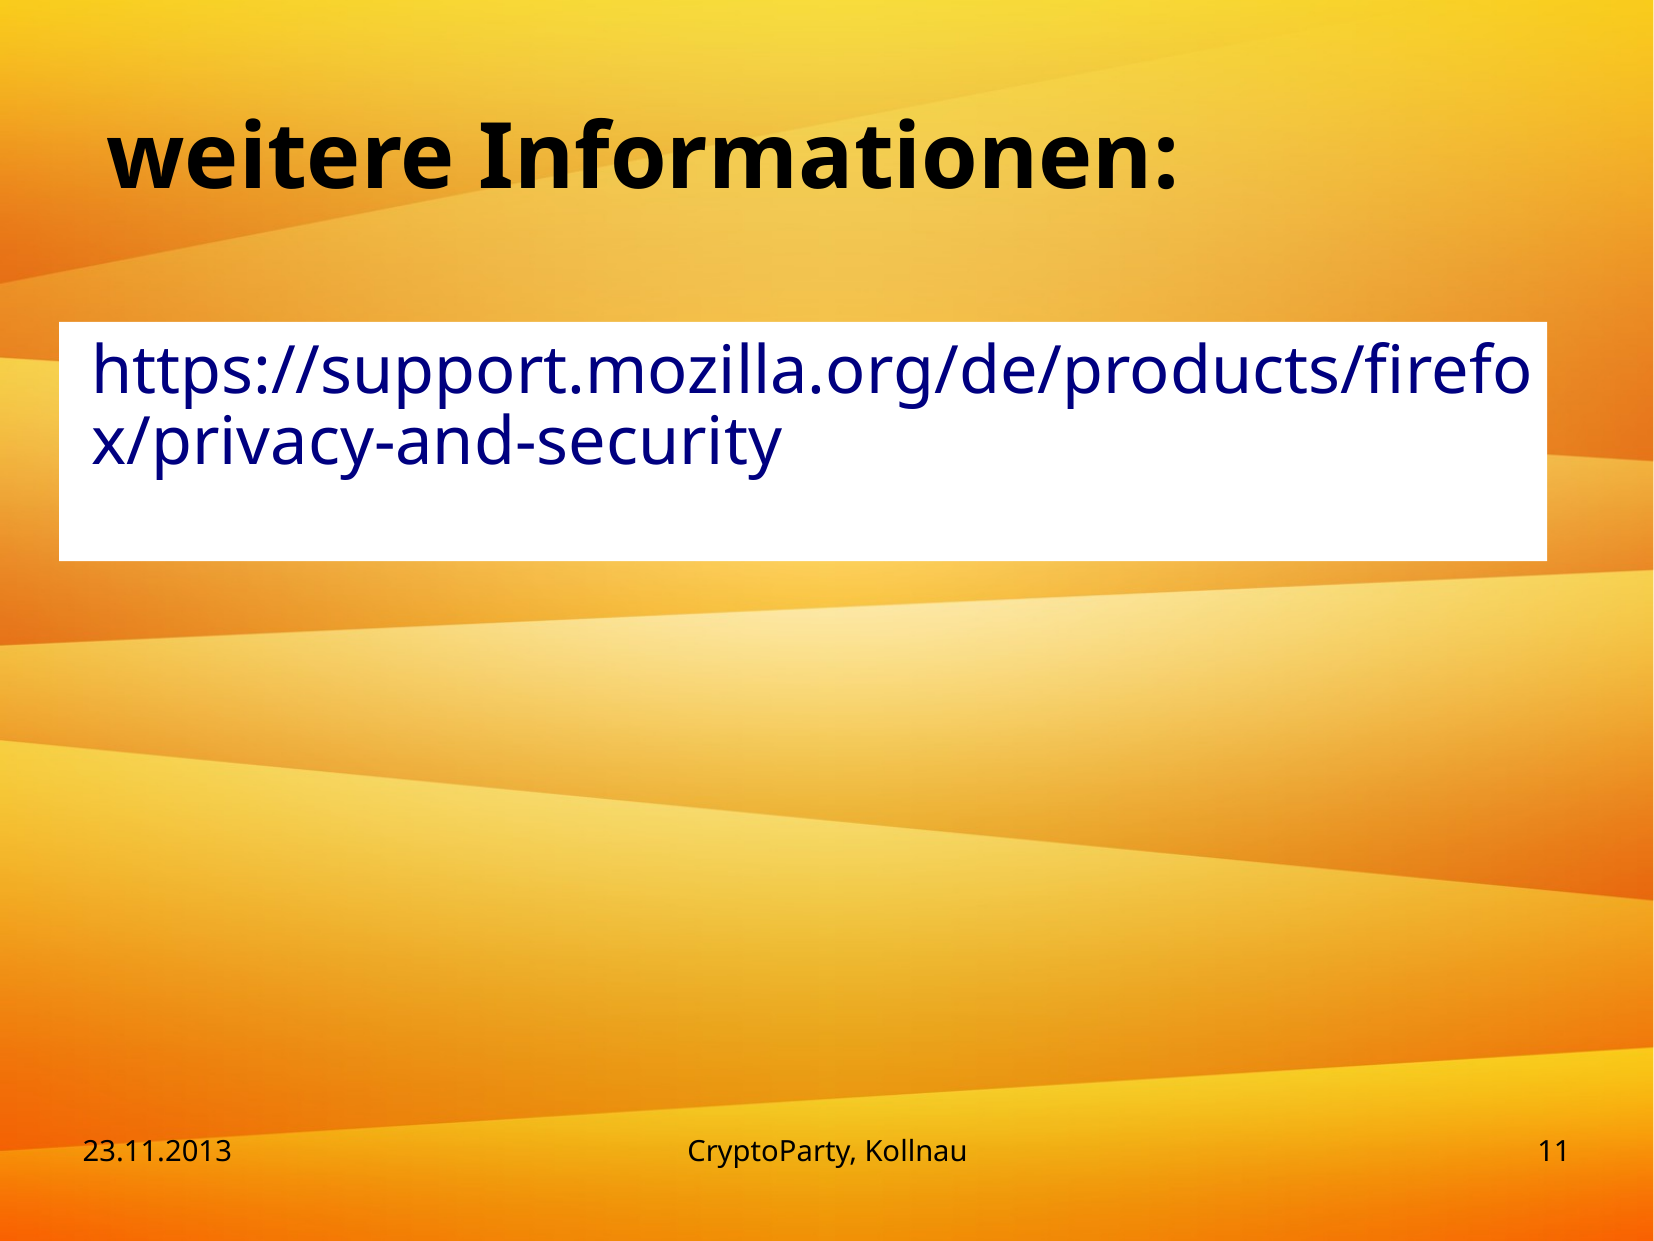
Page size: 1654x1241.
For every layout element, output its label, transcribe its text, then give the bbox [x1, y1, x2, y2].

picture [0, 0, 1654, 1241]
title weitere Informationen: [82, 49, 1571, 257]
list https://support.mozilla.org/de/products/firefox/privacy-and-security [59, 321, 1548, 562]
